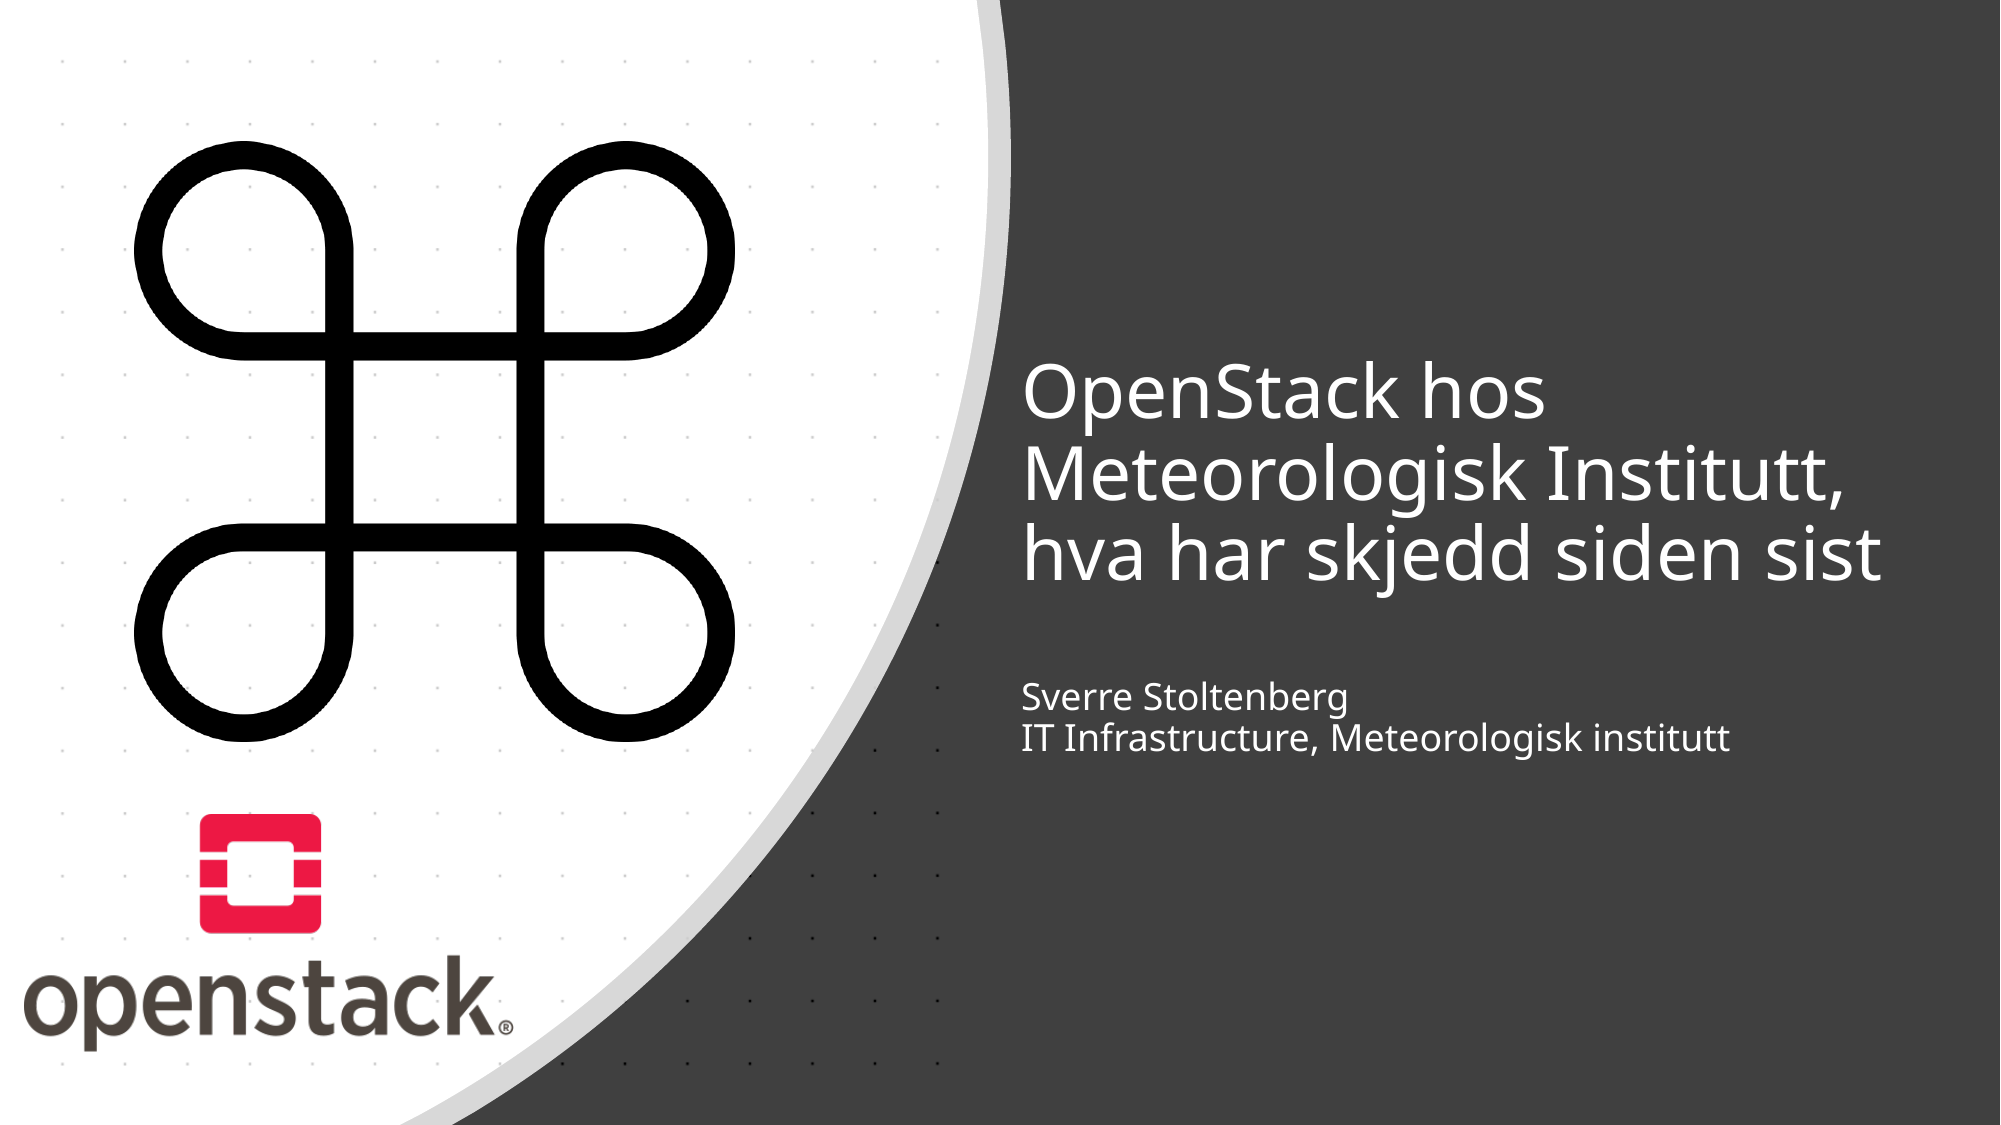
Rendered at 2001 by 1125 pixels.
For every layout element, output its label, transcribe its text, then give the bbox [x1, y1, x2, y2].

text_box OpenStack hos Meteorologisk Institutt, hva har skjedd siden sist Sverre Stoltenberg IT Infrastructure, Meteorologisk institutt [1006, 292, 1985, 767]
picture [454, 440, 976, 1125]
picture [24, 814, 514, 1052]
text_box [0, 0, 2000, 1125]
picture [134, 141, 735, 742]
